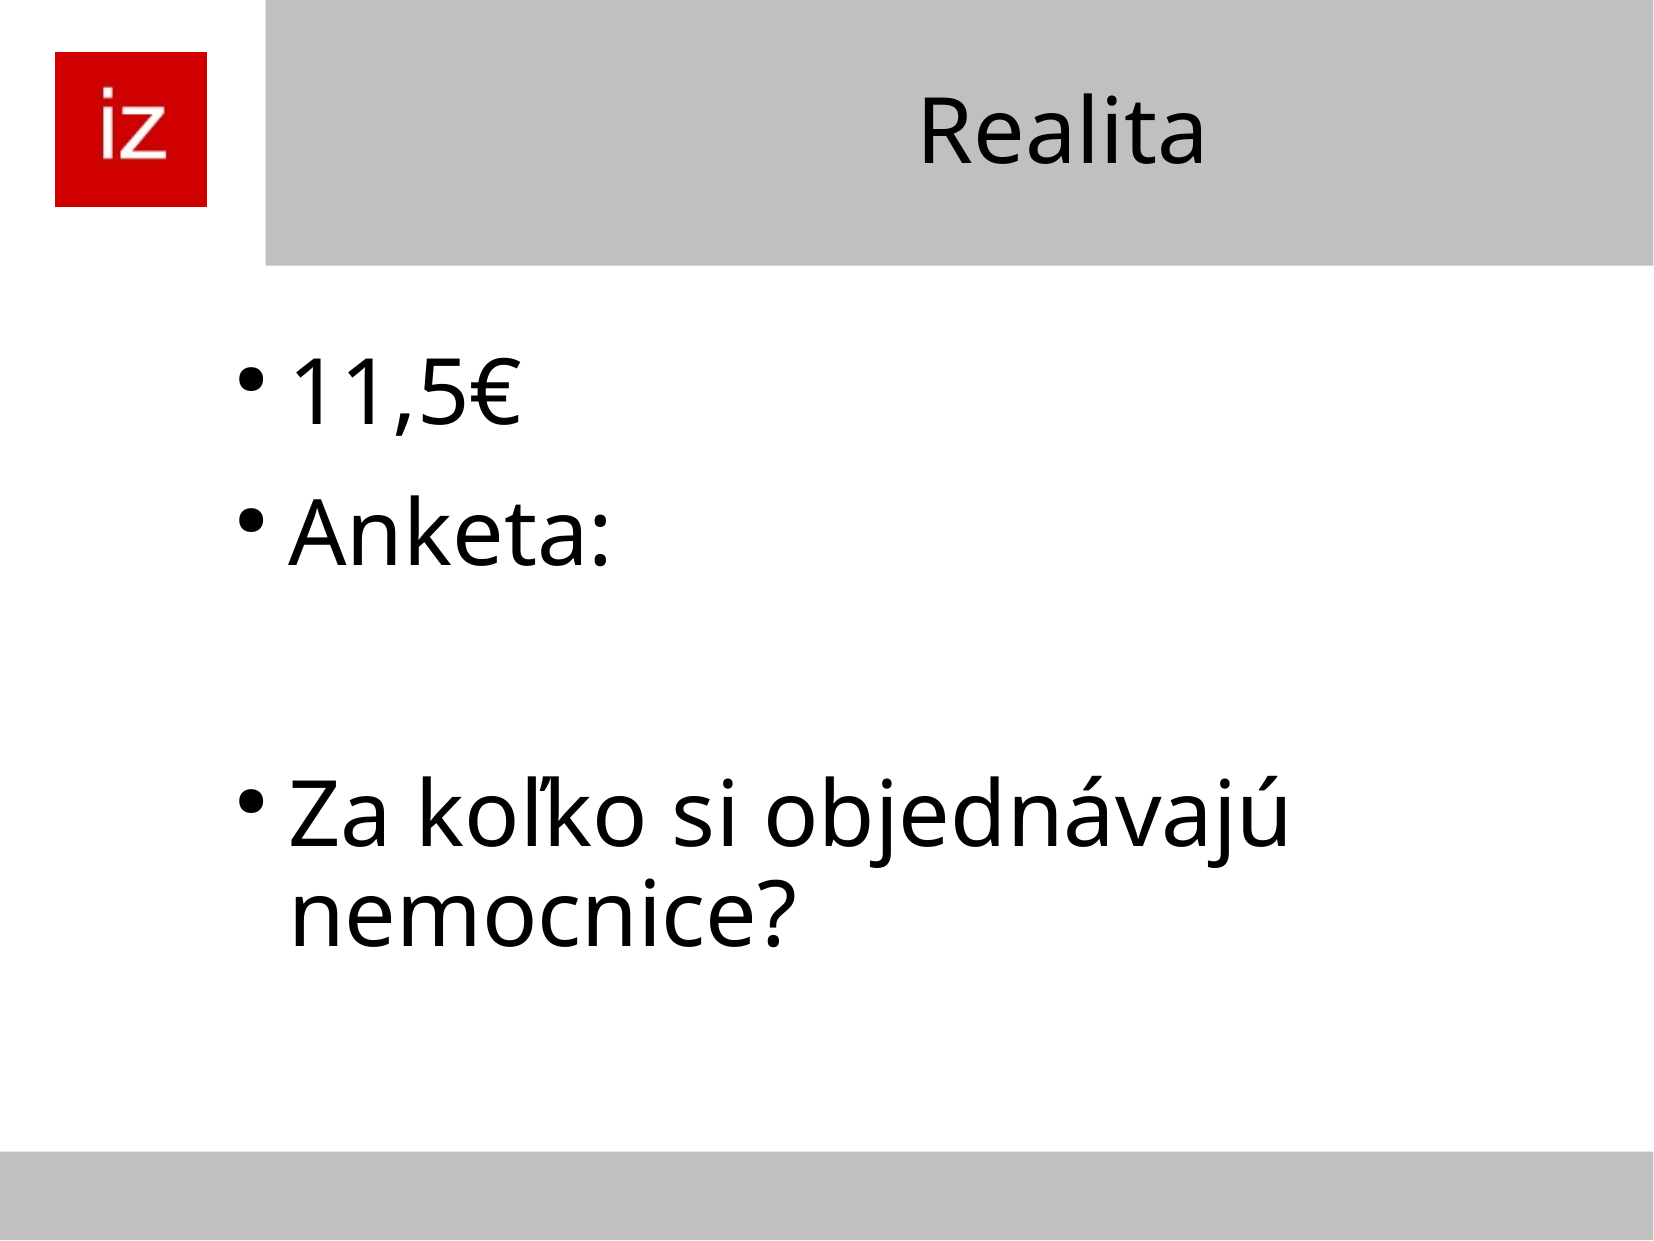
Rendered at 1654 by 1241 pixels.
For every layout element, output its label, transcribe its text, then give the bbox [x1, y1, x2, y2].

list 11,5€ Anketa: Za koľko si objednávajú nemocnice? [121, 344, 1533, 1126]
title Realita [561, 29, 1565, 237]
picture [55, 52, 207, 207]
